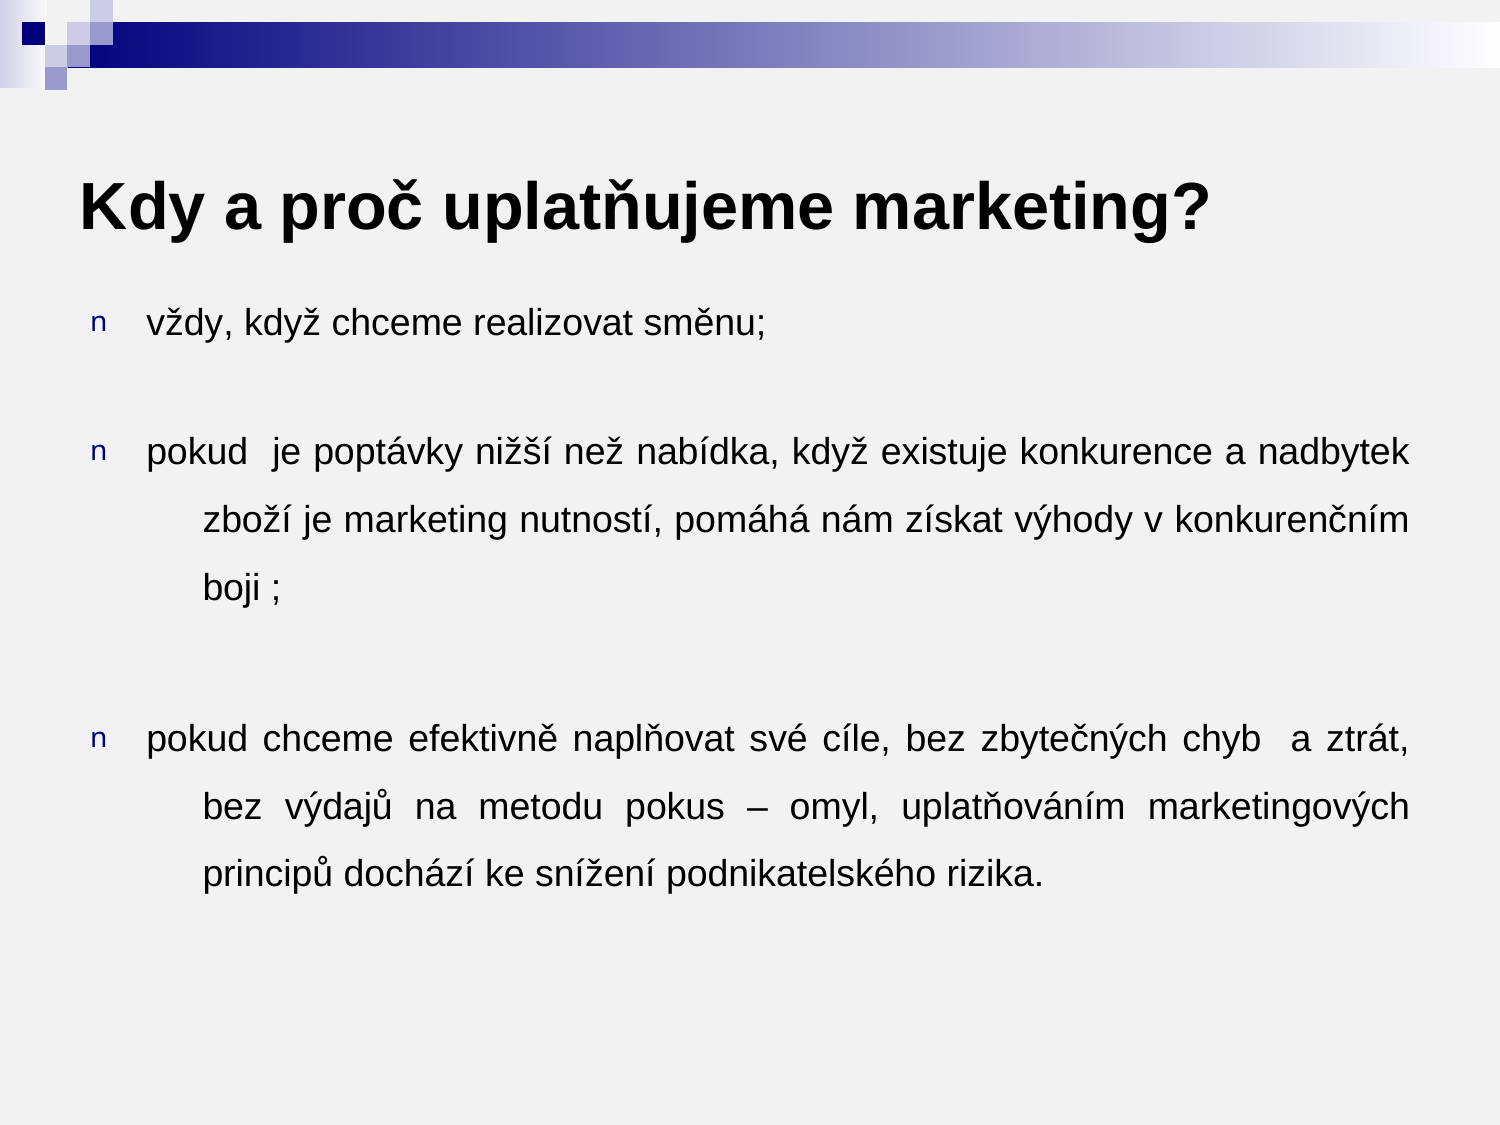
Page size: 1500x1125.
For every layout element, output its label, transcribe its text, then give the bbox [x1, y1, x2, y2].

title Kdy a proč uplatňujeme marketing? [64, 75, 1426, 279]
list vždy, když chceme realizovat směnu; pokud je poptávky nižší než nabídka, když existuje konkurence a nadbytek zboží je marketing nutností, pomáhá nám získat výhody v konkurenčním boji ; pokud chceme efektivně naplňovat své cíle, bez zbytečných chyb a ztrát, bez výdajů na metodu pokus – omyl, uplatňováním marketingových principů dochází ke snížení podnikatelského rizika. [75, 290, 1426, 963]
